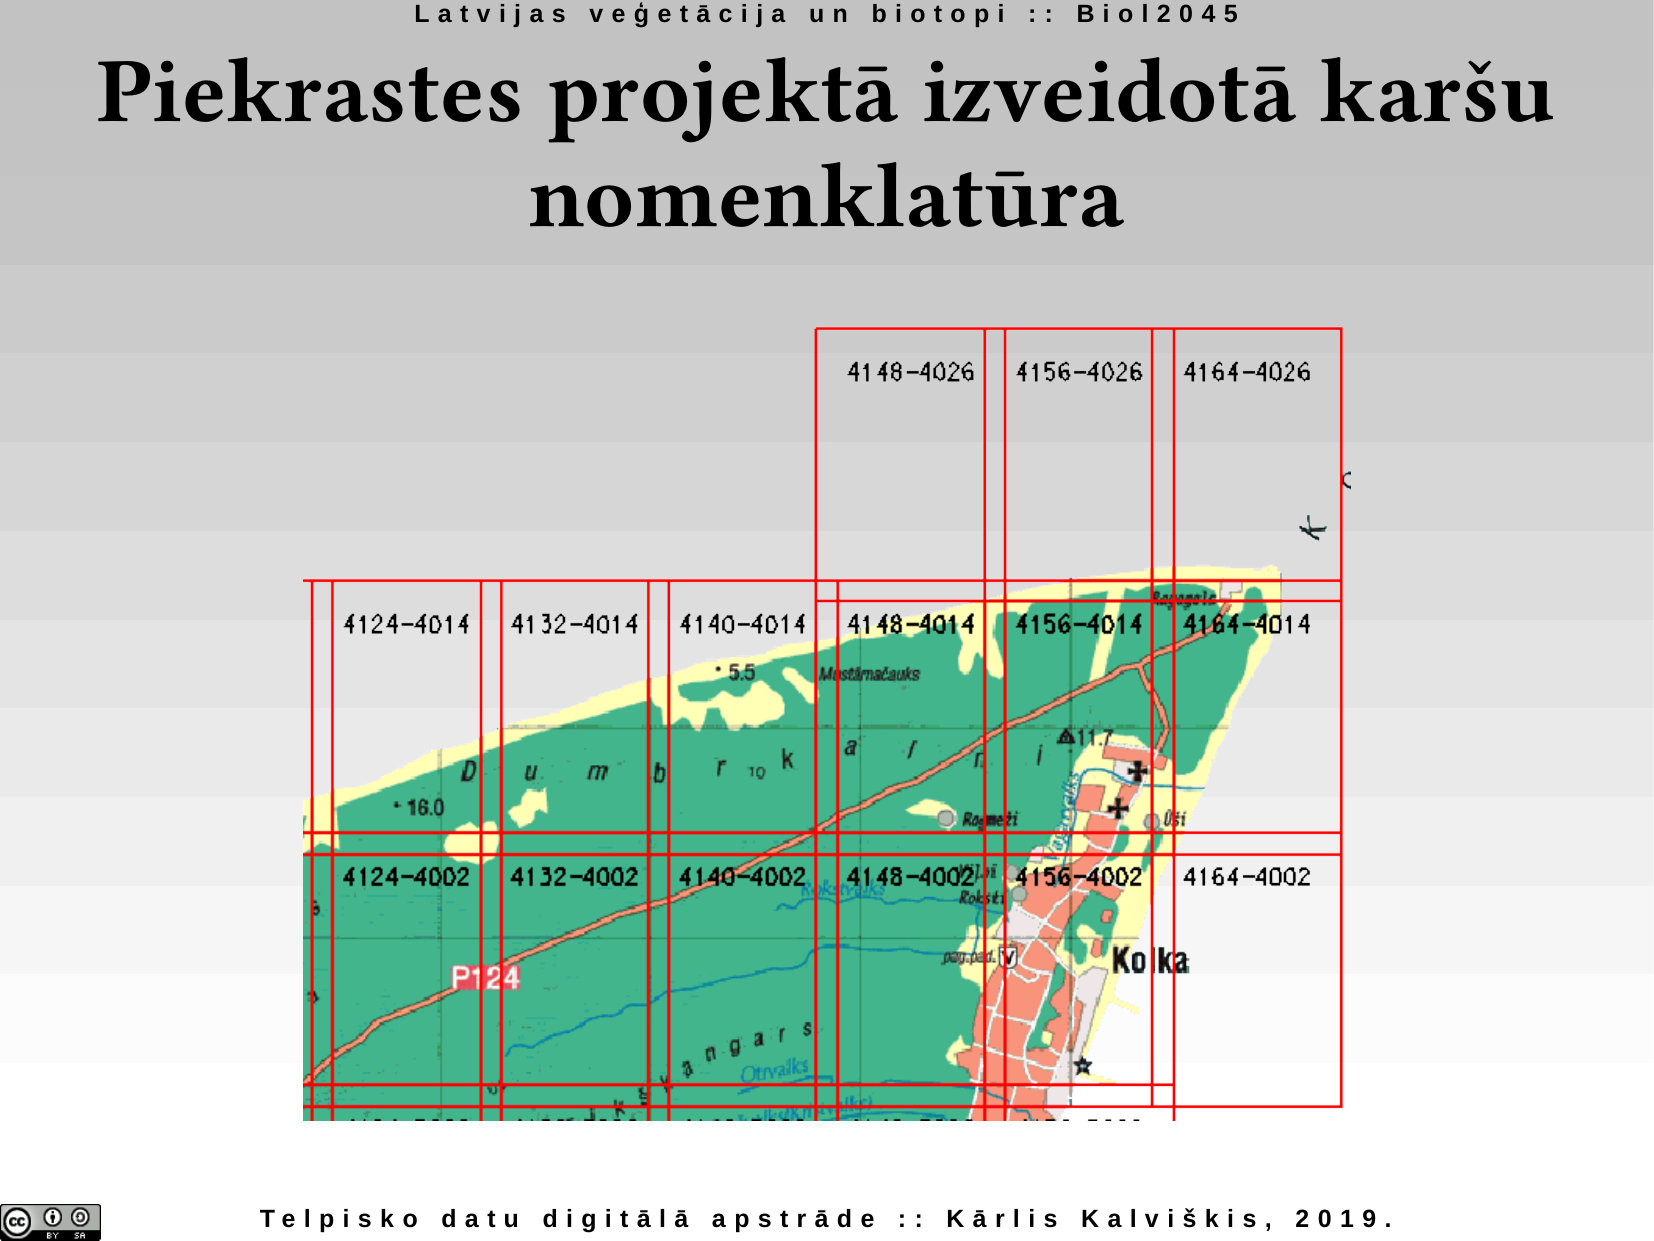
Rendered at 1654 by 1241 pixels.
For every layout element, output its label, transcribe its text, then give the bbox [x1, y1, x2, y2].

title Piekrastes projektā izveidotā karšu nomenklatūra [0, 1, 1654, 287]
picture [0, 287, 1654, 1241]
